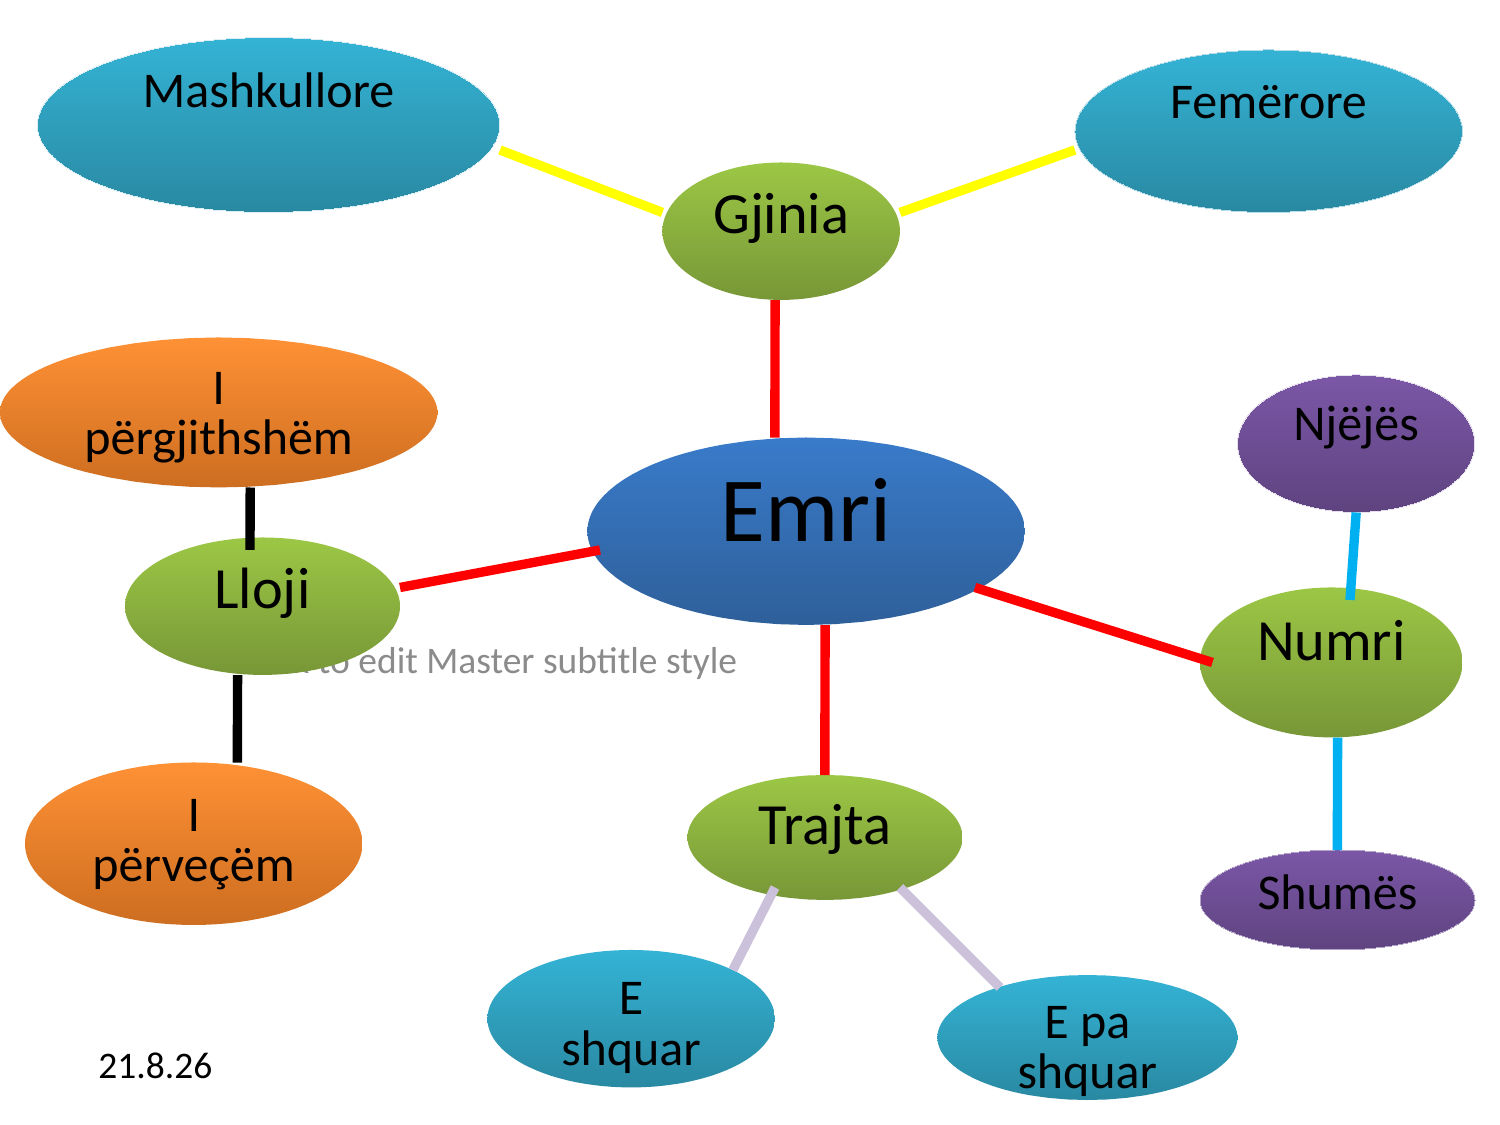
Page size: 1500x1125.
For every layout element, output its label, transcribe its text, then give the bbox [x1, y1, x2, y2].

text_box Njëjës [1237, 374, 1475, 513]
text_box Numri [1200, 587, 1463, 738]
text_box Femërore [1074, 49, 1463, 213]
text_box E shquar [487, 949, 775, 1088]
text_box E pa shquar [937, 975, 1238, 1101]
text_box I përgjithshëm [0, 337, 438, 488]
text_box Lloji [125, 537, 401, 675]
text_box Trajta [687, 775, 963, 901]
text_box Gjinia [662, 162, 900, 300]
text_box Mashkullore [37, 37, 500, 213]
text_box Emri [587, 437, 1025, 625]
text_box Shumës [1200, 850, 1476, 950]
text_box I përveçëm [24, 762, 363, 925]
